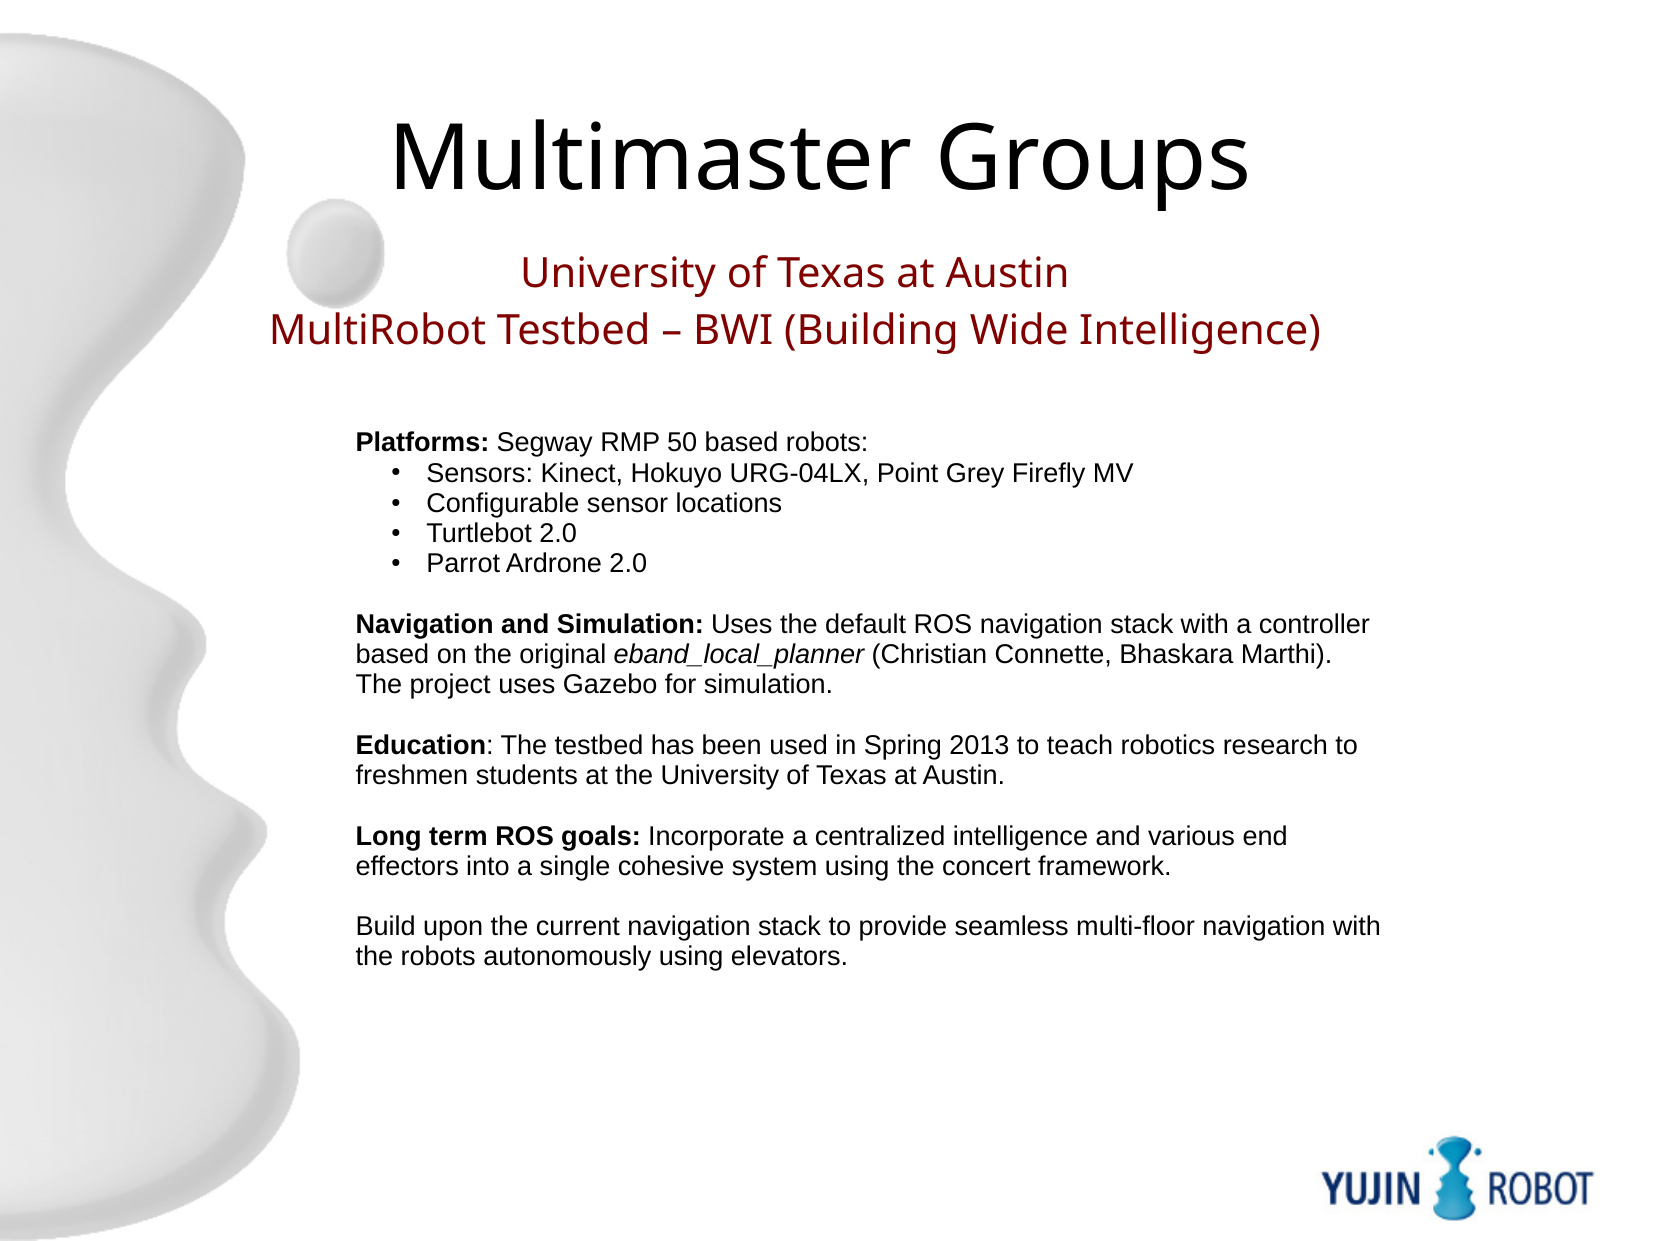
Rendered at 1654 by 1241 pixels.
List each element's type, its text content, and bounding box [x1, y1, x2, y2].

text_box Platforms: Segway RMP 50 based robots: Sensors: Kinect, Hokuyo URG-04LX, Point Grey Firefly MV Configurable sensor locations Turtlebot 2.0 Parrot Ardrone 2.0 Navigation and Simulation: Uses the default ROS navigation stack with a controller based on the original eband_local_planner (Christian Connette, Bhaskara Marthi). The project uses Gazebo for simulation. Education: The testbed has been used in Spring 2013 to teach robotics research to freshmen students at the University of Texas at Austin. Long term ROS goals: Incorporate a centralized intelligence and various end effectors into a single cohesive system using the concert framework. Build upon the current navigation stack to provide seamless multi-floor navigation with the robots autonomously using elevators. [340, 420, 1396, 1066]
title Multimaster Groups [287, 89, 1353, 220]
picture [0, 0, 1654, 1241]
text_box University of Texas at Austin MultiRobot Testbed – BWI (Building Wide Intelligence) [240, 235, 1351, 346]
